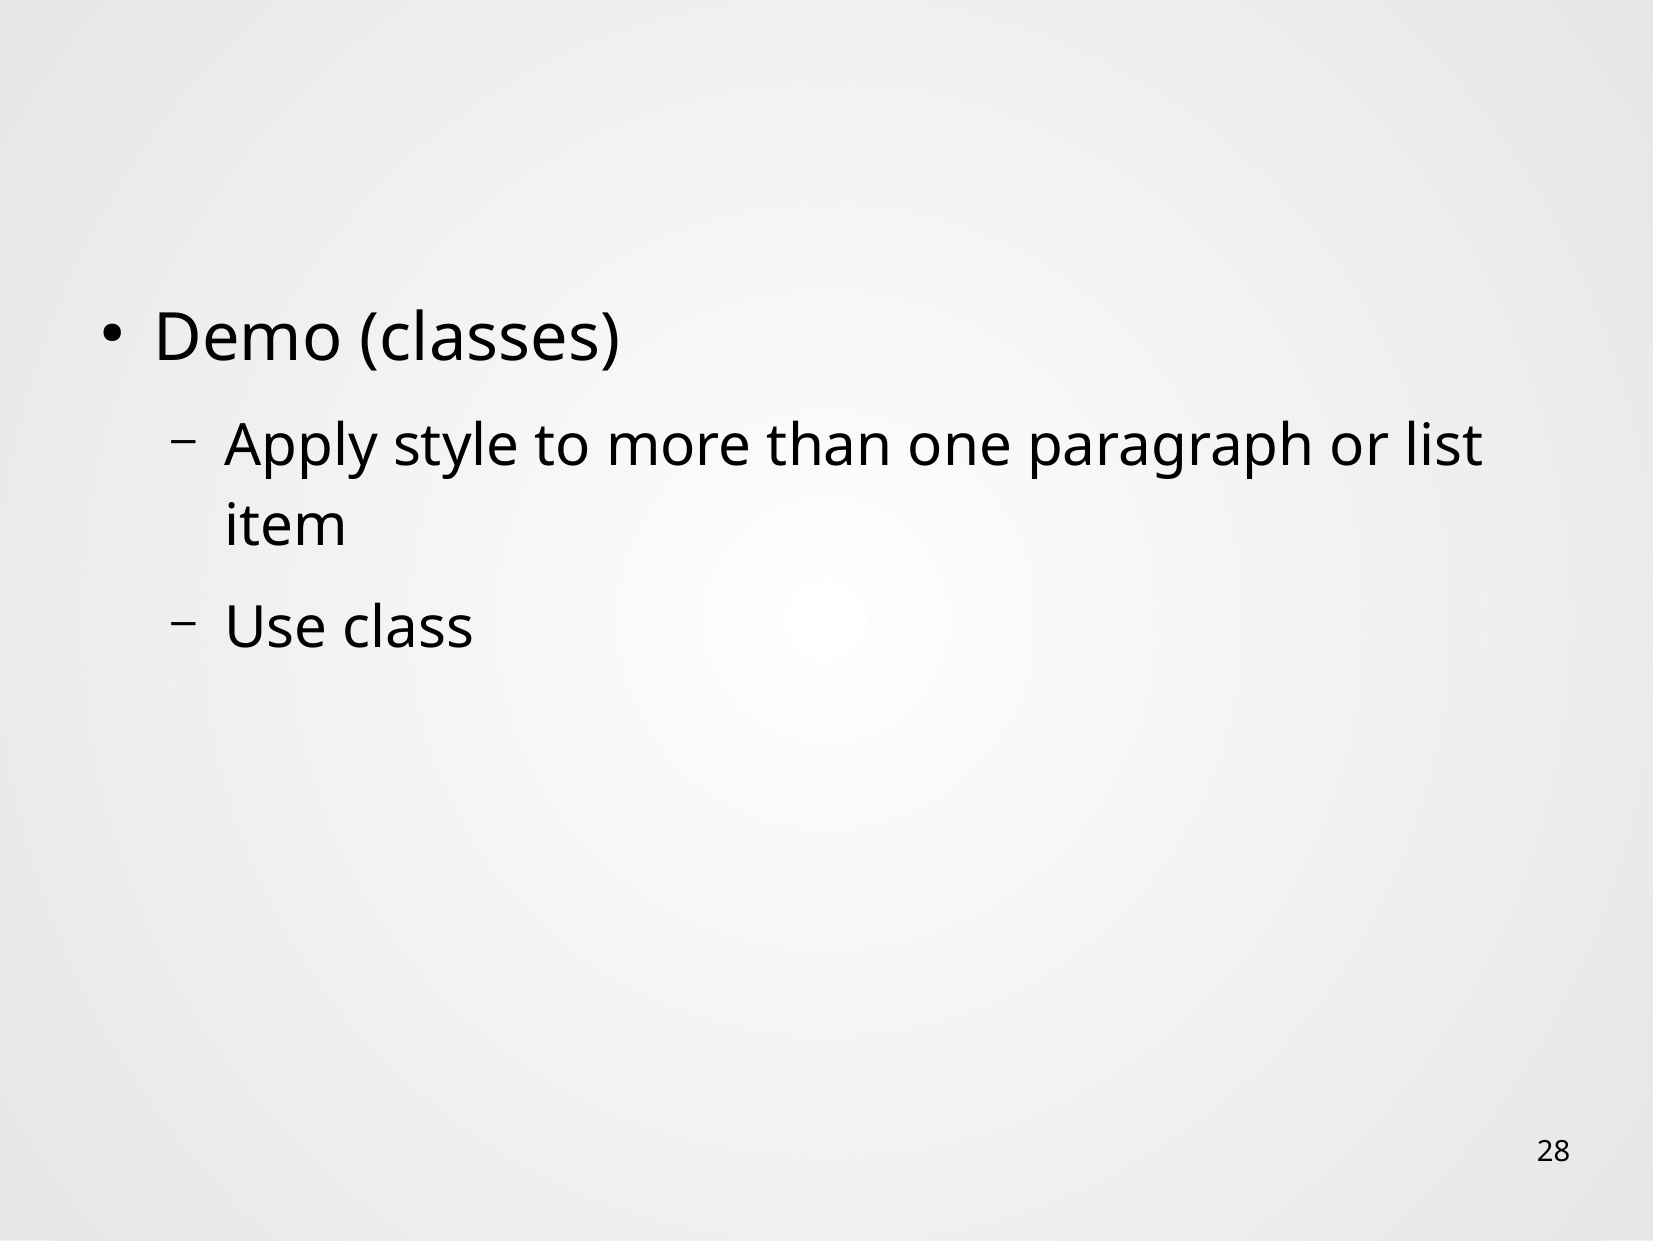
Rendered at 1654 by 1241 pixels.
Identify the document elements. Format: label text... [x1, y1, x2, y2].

list Demo (classes) Apply style to more than one paragraph or list item Use class [82, 289, 1571, 1010]
